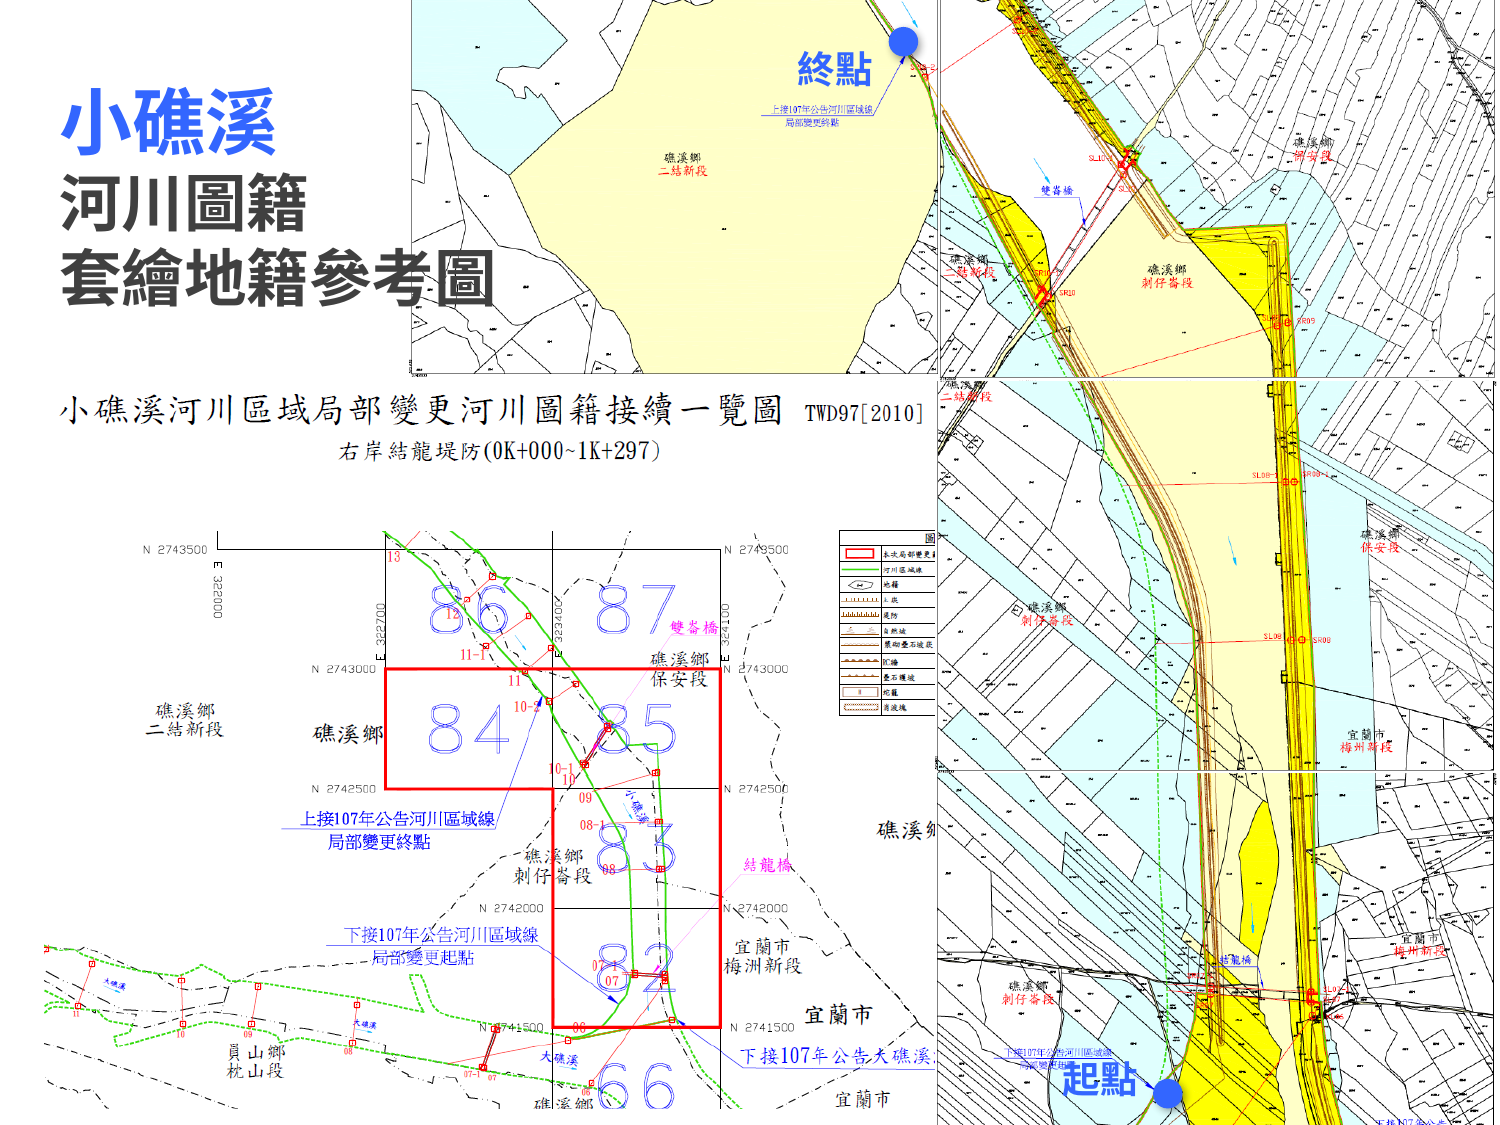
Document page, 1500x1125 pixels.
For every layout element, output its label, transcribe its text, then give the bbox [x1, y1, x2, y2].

text_box [888, 26, 919, 57]
text_box 起點 [1047, 1048, 1153, 1109]
text_box [1153, 1078, 1183, 1109]
picture [44, 0, 1497, 1125]
text_box 小礁溪 河川圖籍 套繪地籍參考圖 [44, 69, 556, 322]
text_box 終點 [783, 38, 888, 99]
